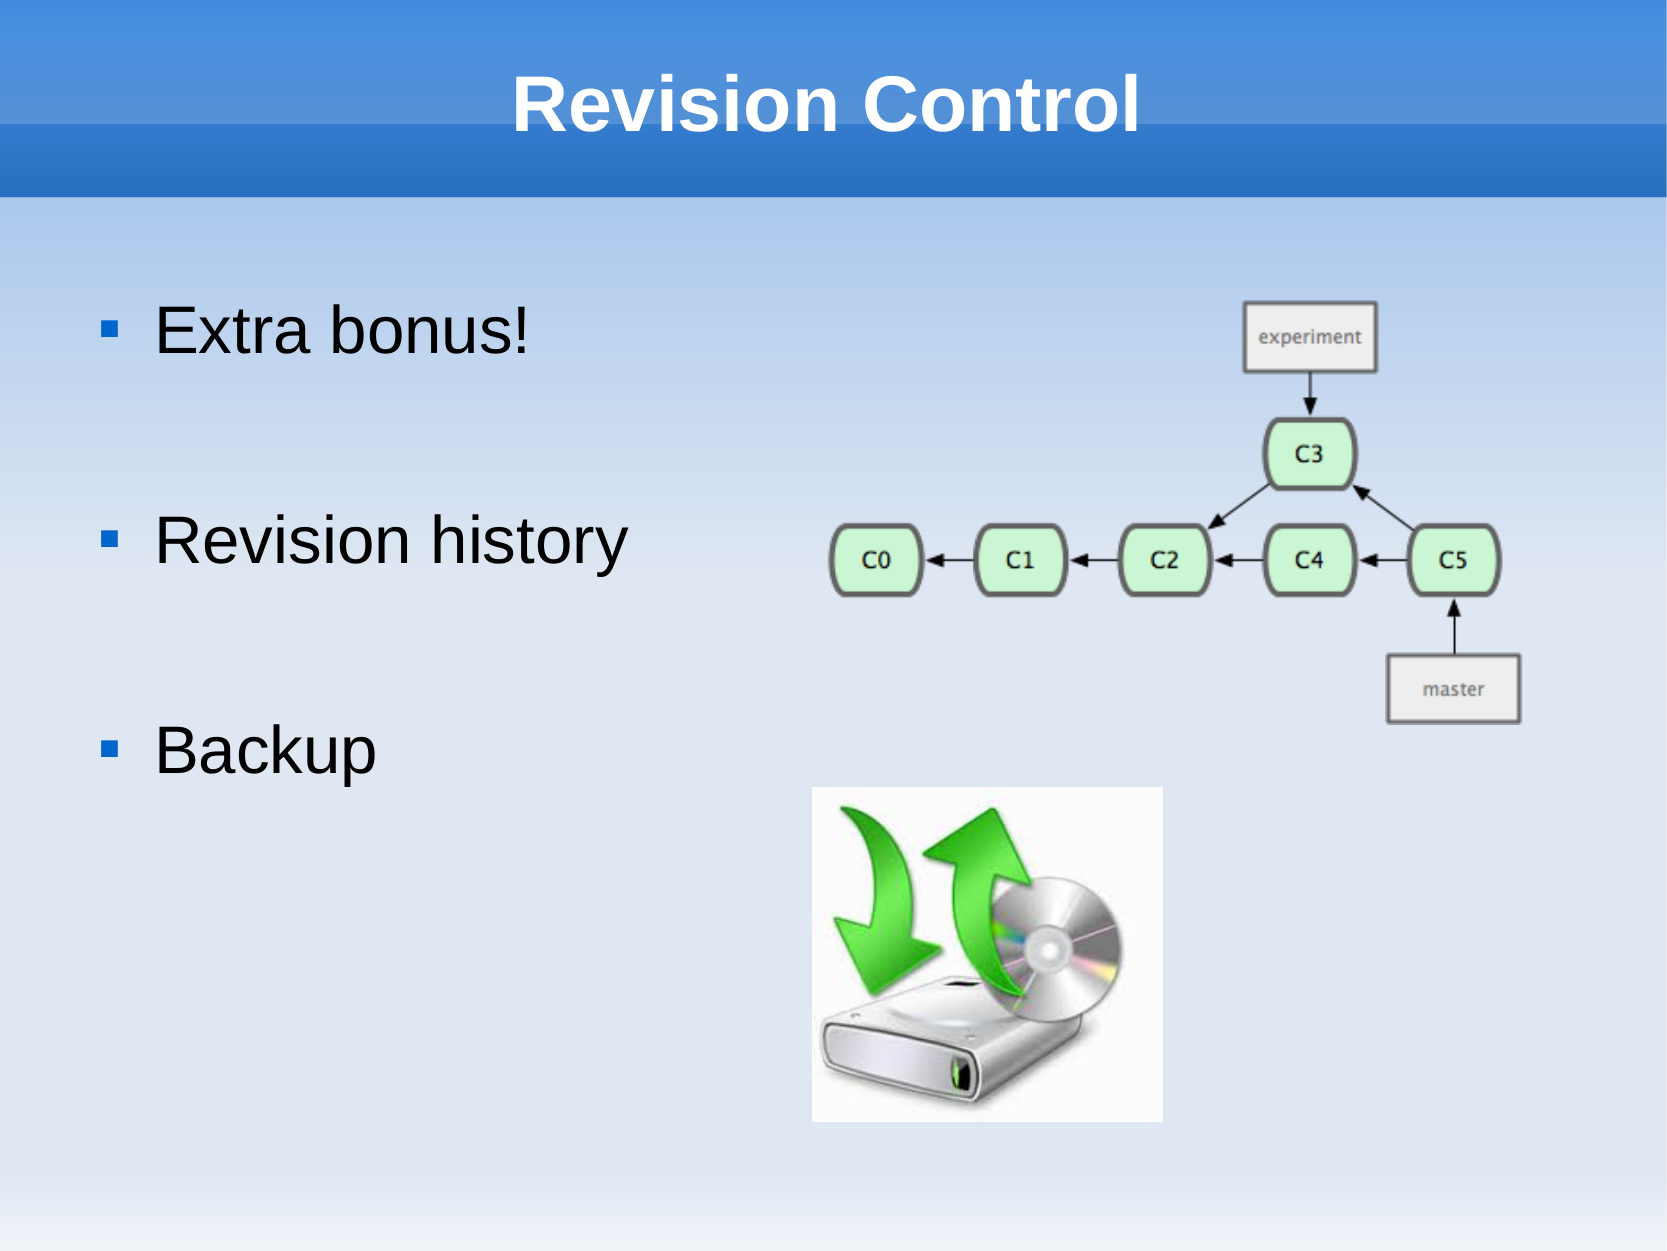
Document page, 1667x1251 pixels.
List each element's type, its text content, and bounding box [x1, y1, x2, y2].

picture [0, 0, 1667, 1251]
list Extra bonus! Revision history Backup [83, 292, 1584, 1118]
title Revision Control [77, 0, 1578, 209]
